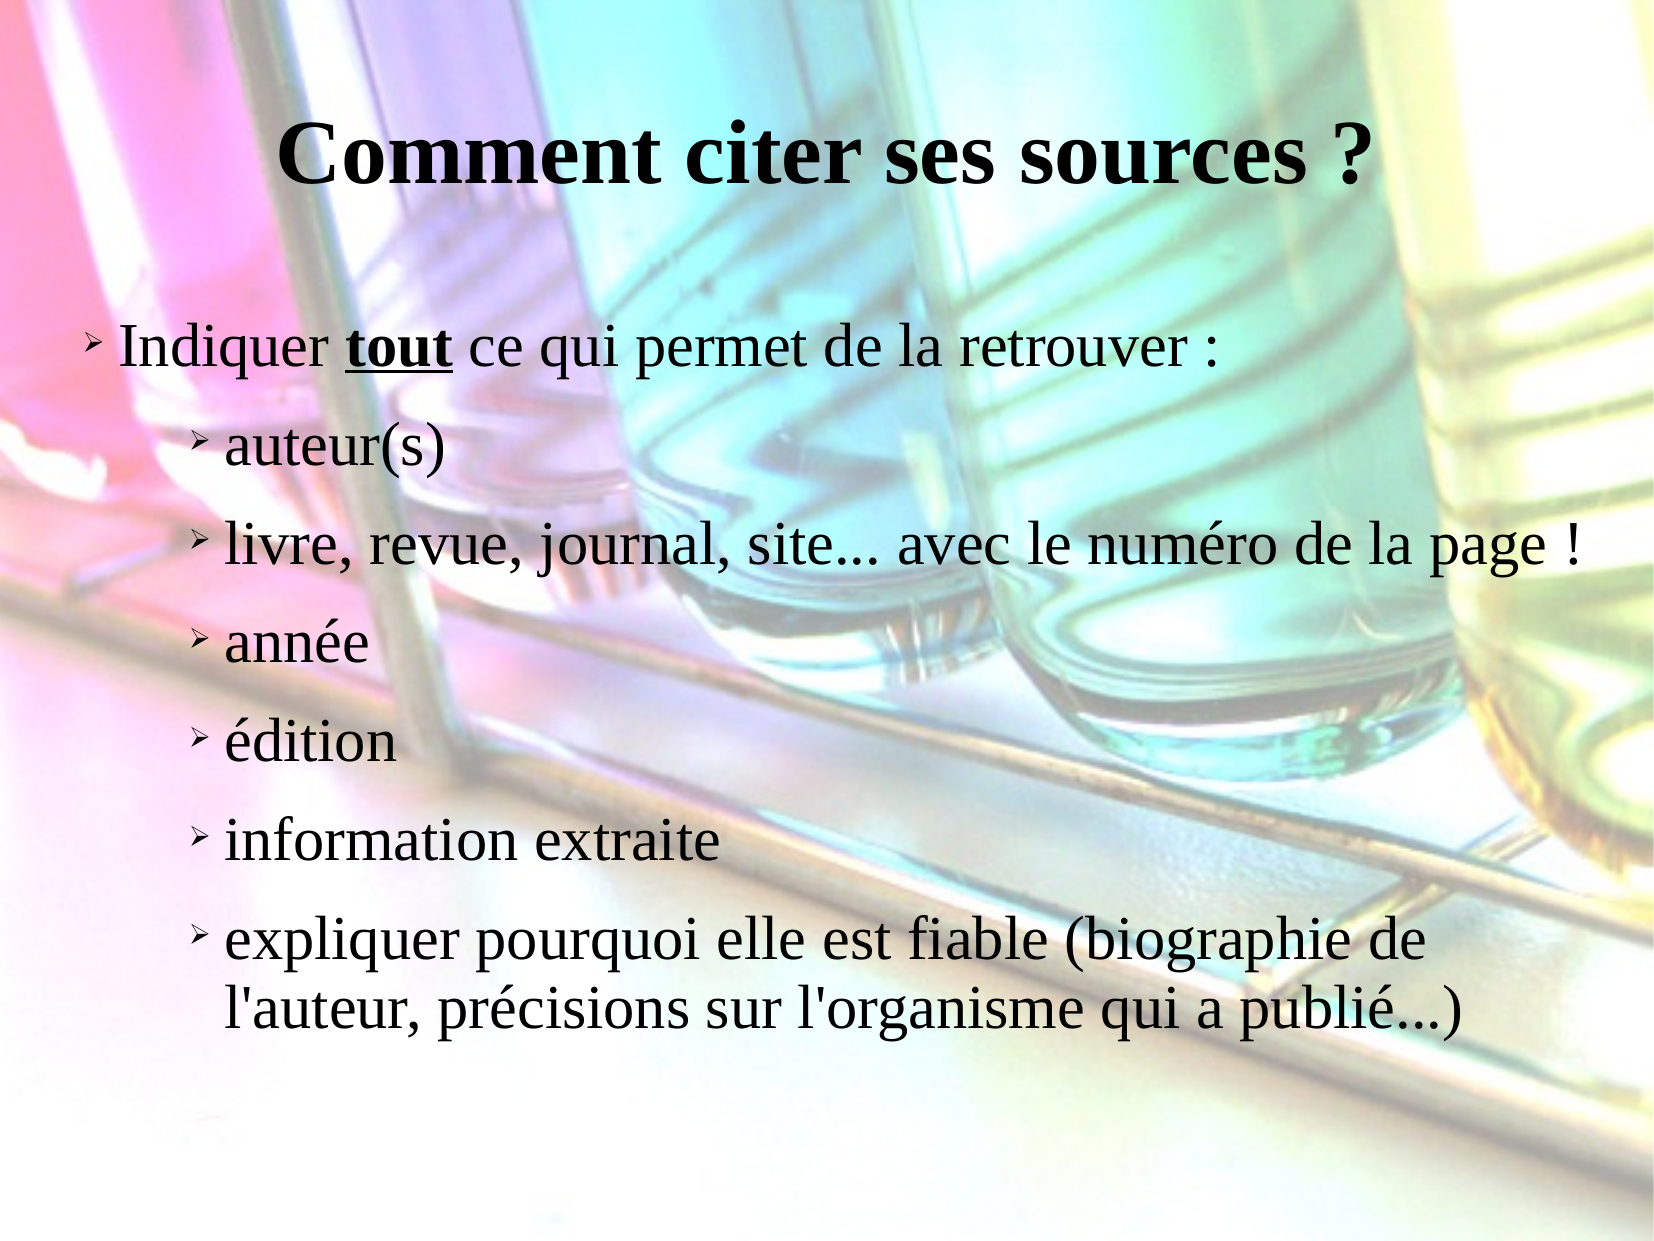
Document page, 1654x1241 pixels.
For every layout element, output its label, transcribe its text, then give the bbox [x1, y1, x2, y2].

picture [0, 0, 1654, 1241]
text_box Indiquer tout ce qui permet de la retrouver : auteur(s) livre, revue, journal, site... avec le numéro de la page ! année édition information extraite expliquer pourquoi elle est fiable (biographie de l'auteur, précisions sur l'organisme qui a publié...) [82, 310, 1607, 1170]
title Comment citer ses sources ? [82, 49, 1571, 257]
